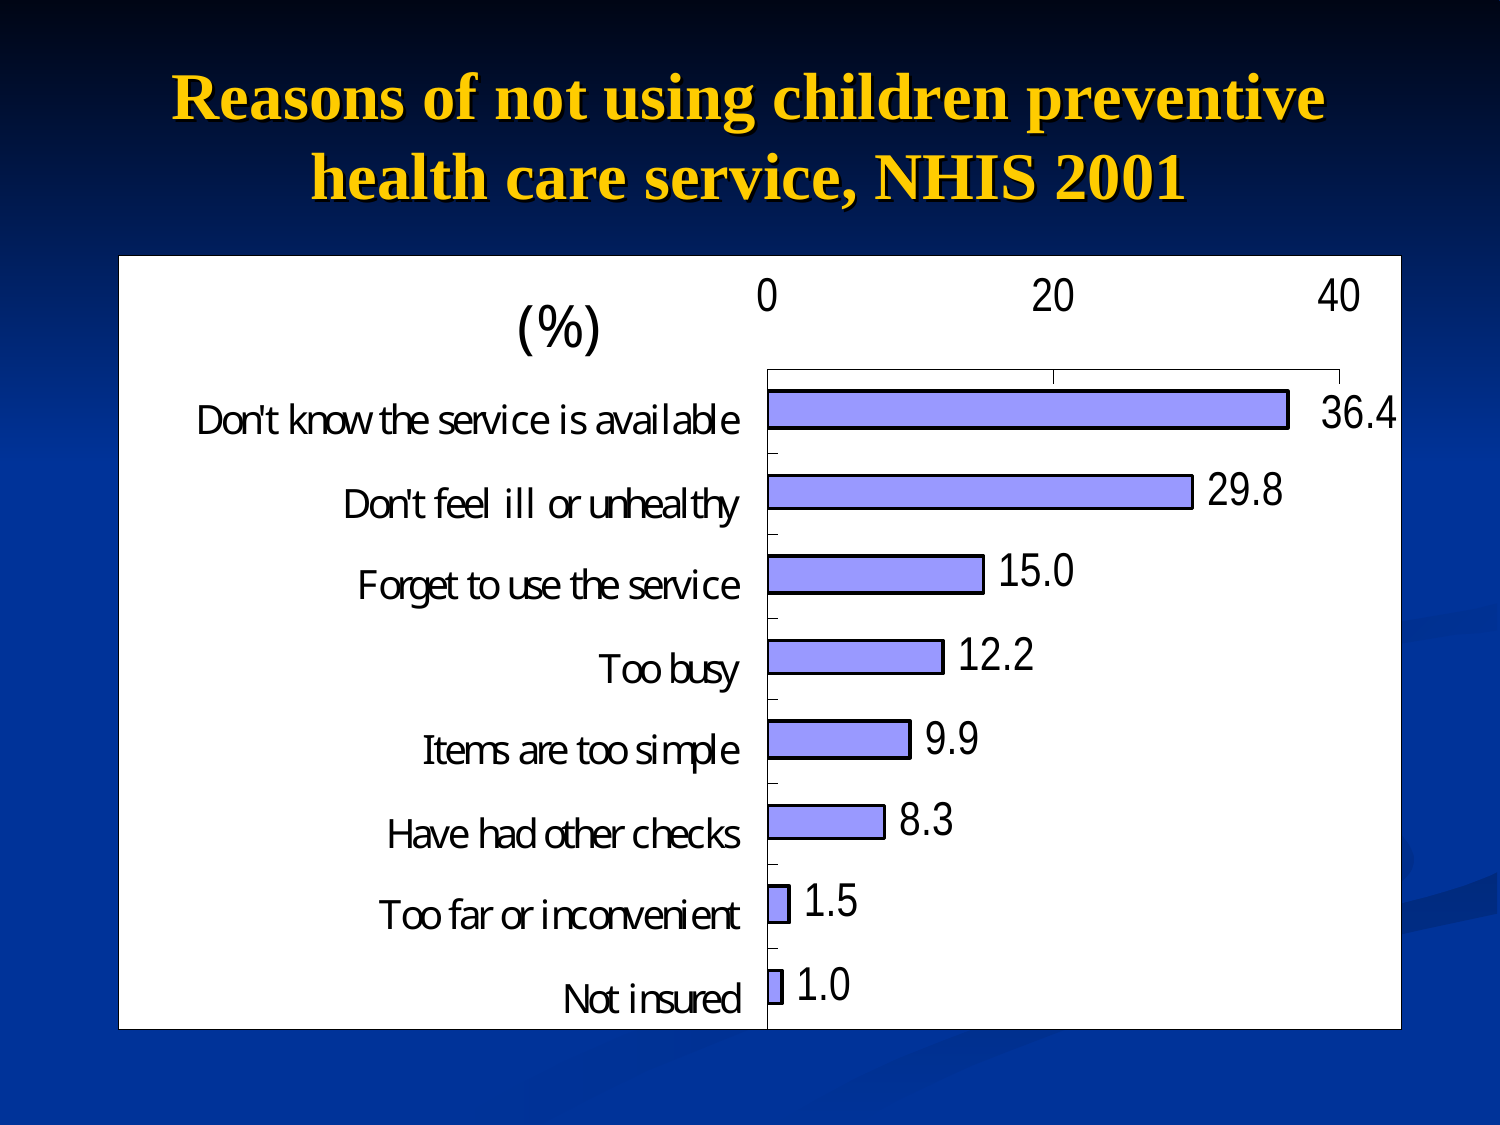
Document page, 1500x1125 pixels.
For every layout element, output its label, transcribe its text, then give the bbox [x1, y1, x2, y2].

title Reasons of not using children preventive health care service, NHIS 2001 [75, 45, 1426, 185]
chart [99, 237, 1424, 1048]
